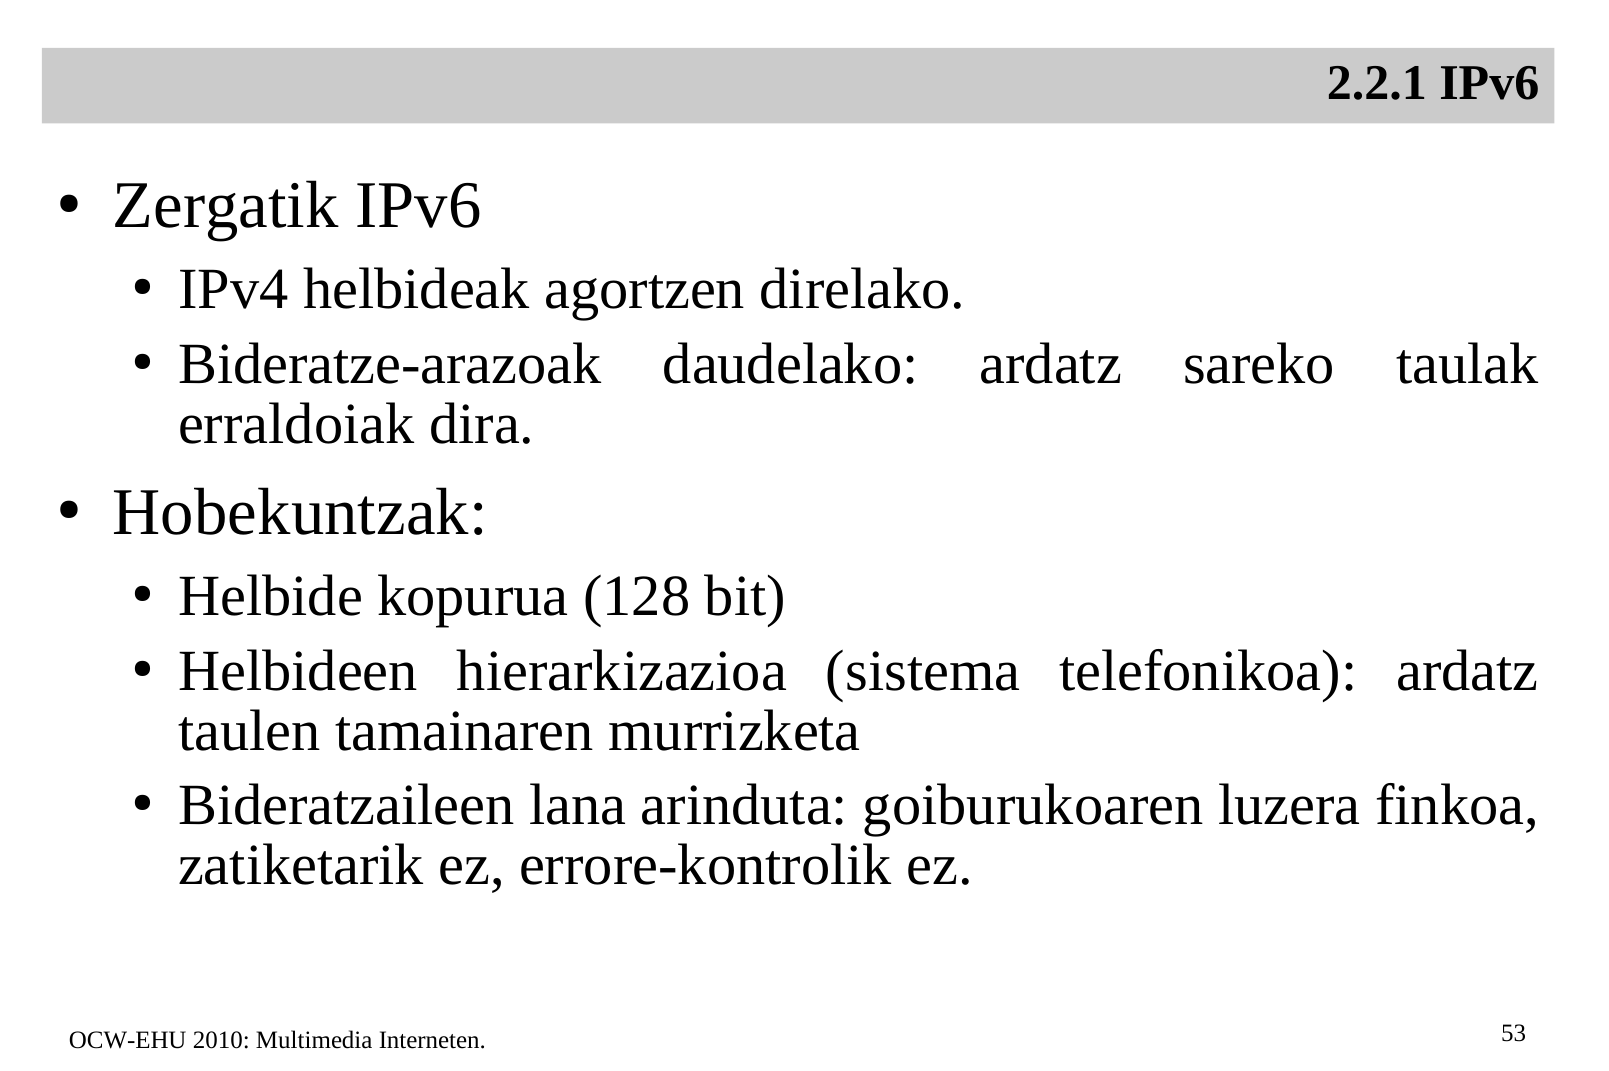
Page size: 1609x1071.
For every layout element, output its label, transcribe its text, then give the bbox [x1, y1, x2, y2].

list Zergatik IPv6 IPv4 helbideak agortzen direlako. Bideratze-arazoak daudelako: ardatz sareko taulak erraldoiak dira. Hobekuntzak: Helbide kopurua (128 bit) Helbideen hierarkizazioa (sistema telefonikoa): ardatz taulen tamainaren murrizketa Bideratzaileen lana arinduta: goiburukoaren luzera finkoa, zatiketarik ez, errore-kontrolik ez. [41, 160, 1555, 999]
title 2.2.1 IPv6 [41, 47, 1555, 124]
